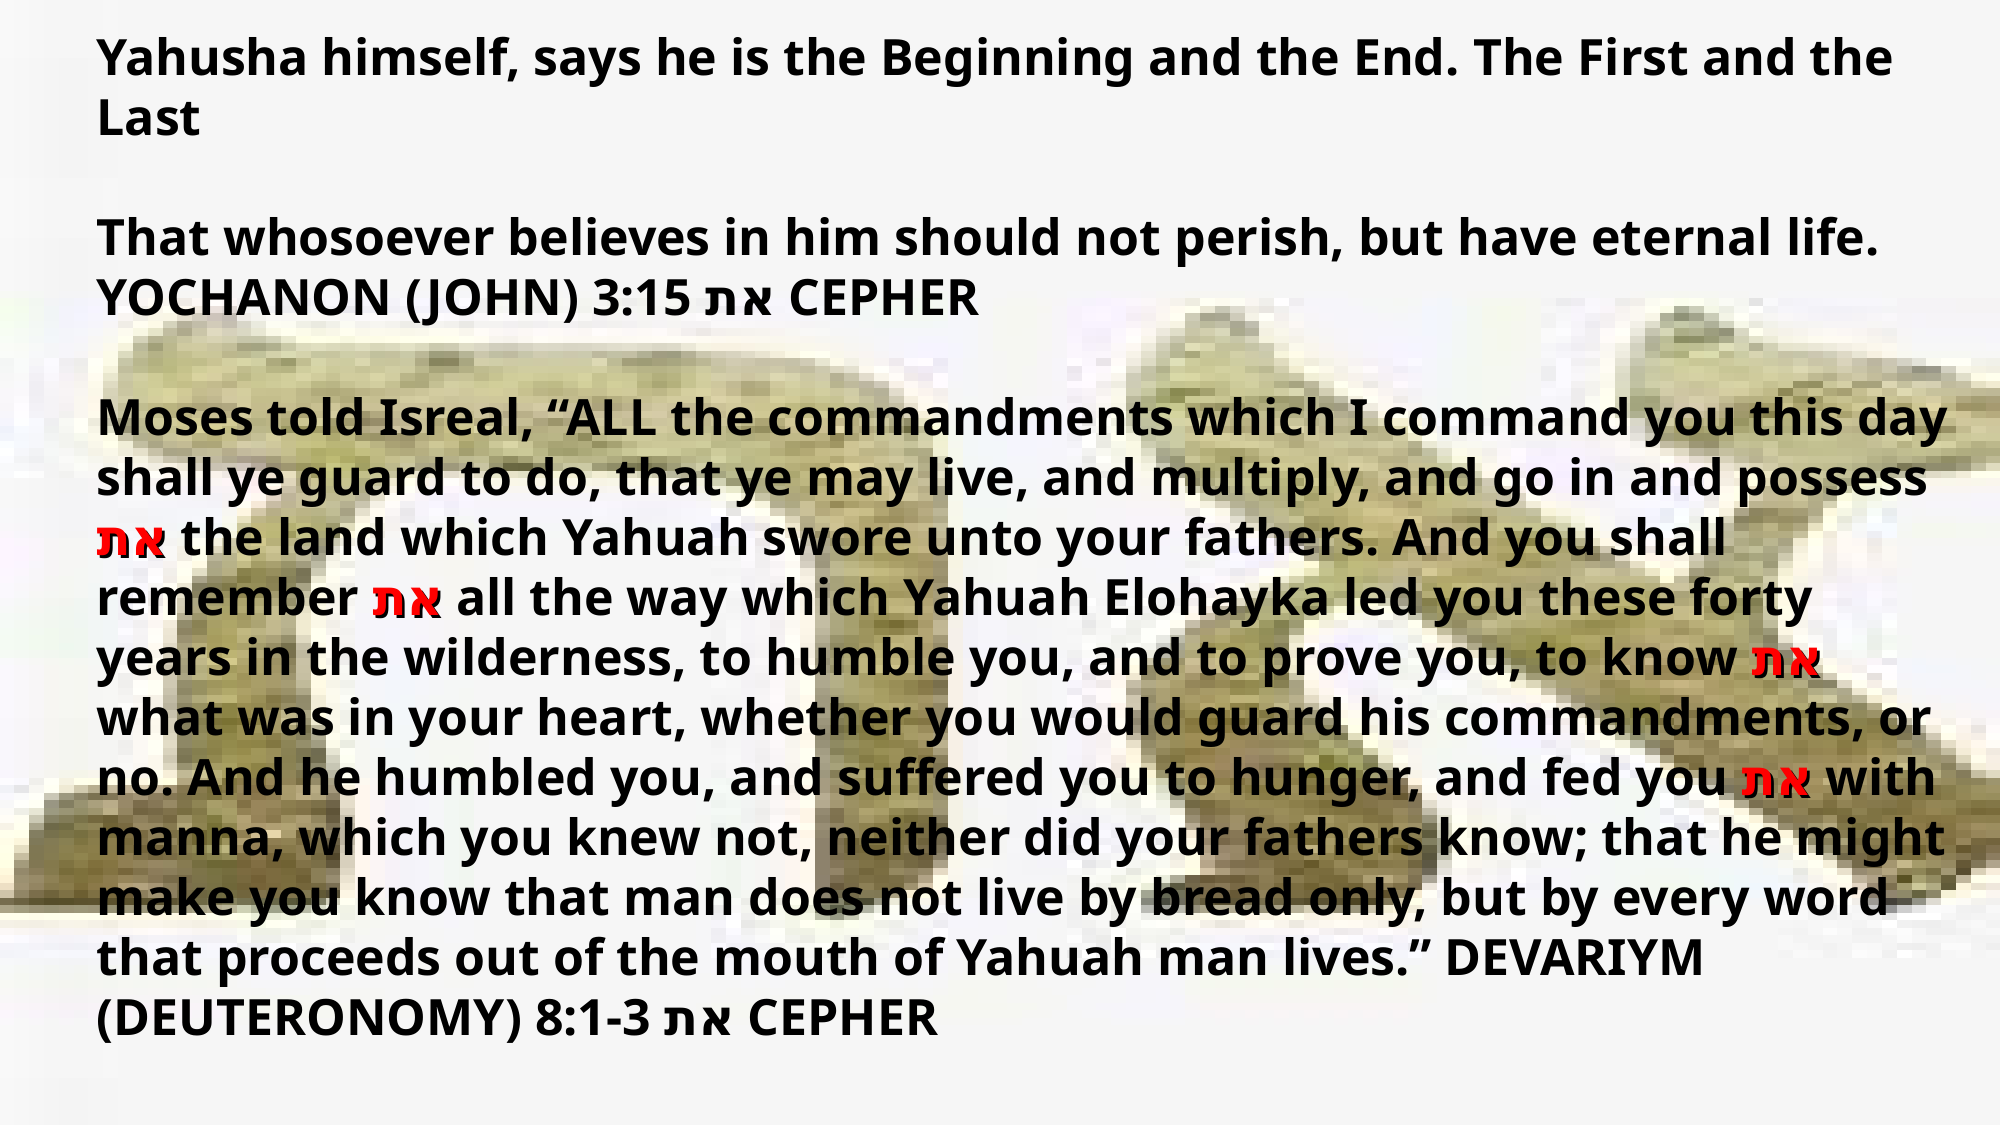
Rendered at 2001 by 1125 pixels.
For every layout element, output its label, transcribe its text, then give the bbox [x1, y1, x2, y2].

picture [0, 0, 2000, 1125]
text_box Yahusha himself, says he is the Beginning and the End. The First and the Last That whosoever believes in him should not perish, but have eternal life. YOCHANON (JOHN) 3:15 את CEPHER Moses told Isreal, “ALL the commandments which I command you this day shall ye guard to do, that ye may live, and multiply, and go in and possess את the land which Yahuah swore unto your fathers. And you shall remember את all the way which Yahuah Elohayka led you these forty years in the wilderness, to humble you, and to prove you, to know את what was in your heart, whether you would guard his commandments, or no. And he humbled you, and suffered you to hunger, and fed you את with manna, which you knew not, neither did your fathers know; that he might make you know that man does not live by bread only, but by every word that proceeds out of the mouth of Yahuah man lives.” DEVARIYM (DEUTERONOMY) 8:1-3 את CEPHER When the adversary attempted to tempt Yahusha, it says,” But he answered and said, It is written, Man shall not live by bread alone, but by every word that proceeds out of the mouth of Yahuah.” MATTITHYAHU (MATTHEW) 4:4 את CEPHER [81, 18, 1971, 1125]
